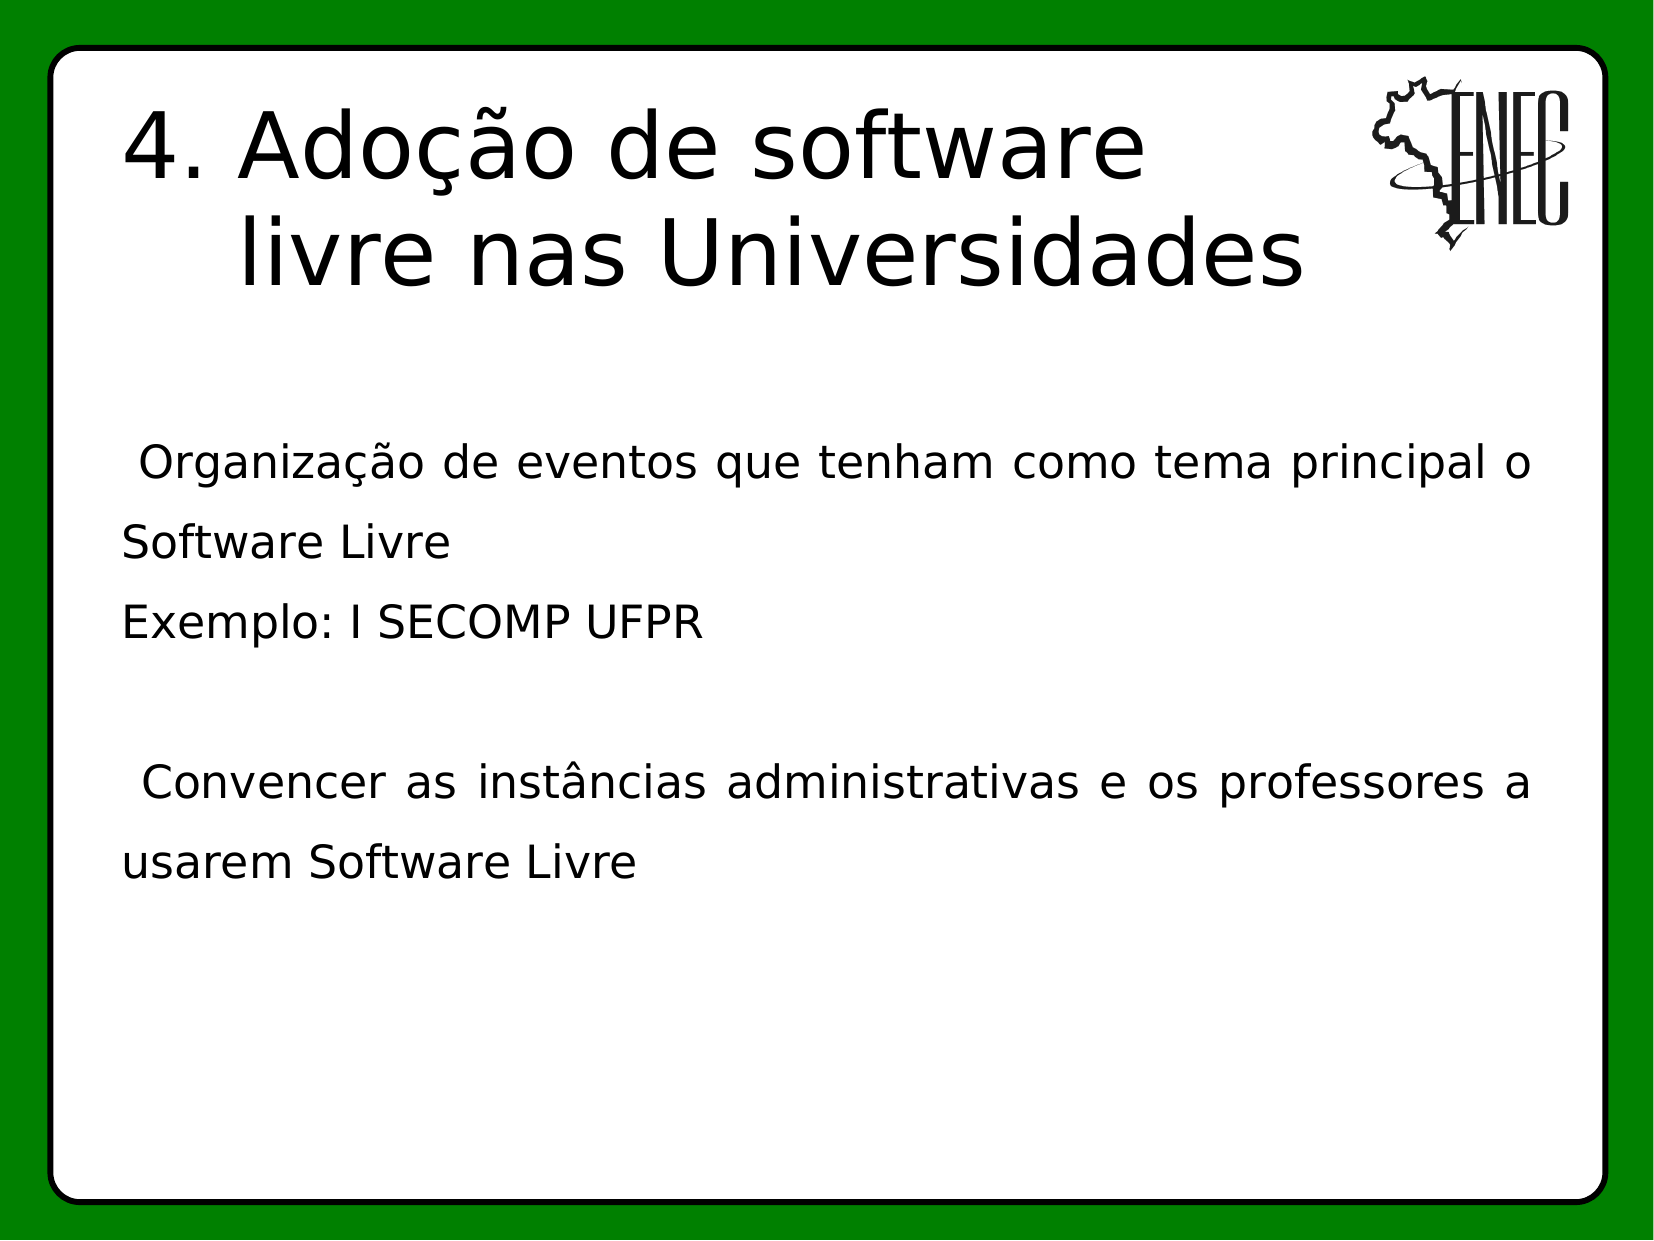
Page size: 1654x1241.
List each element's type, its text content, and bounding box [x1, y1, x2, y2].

picture [1367, 71, 1574, 273]
list Organização de eventos que tenham como tema principal o Software Livre Exemplo: I SECOMP UFPR Convencer as instâncias administrativas e os professores a usarem Software Livre [121, 409, 1534, 1192]
title 4. Adoção de software livre nas Universidades [121, 93, 1534, 308]
